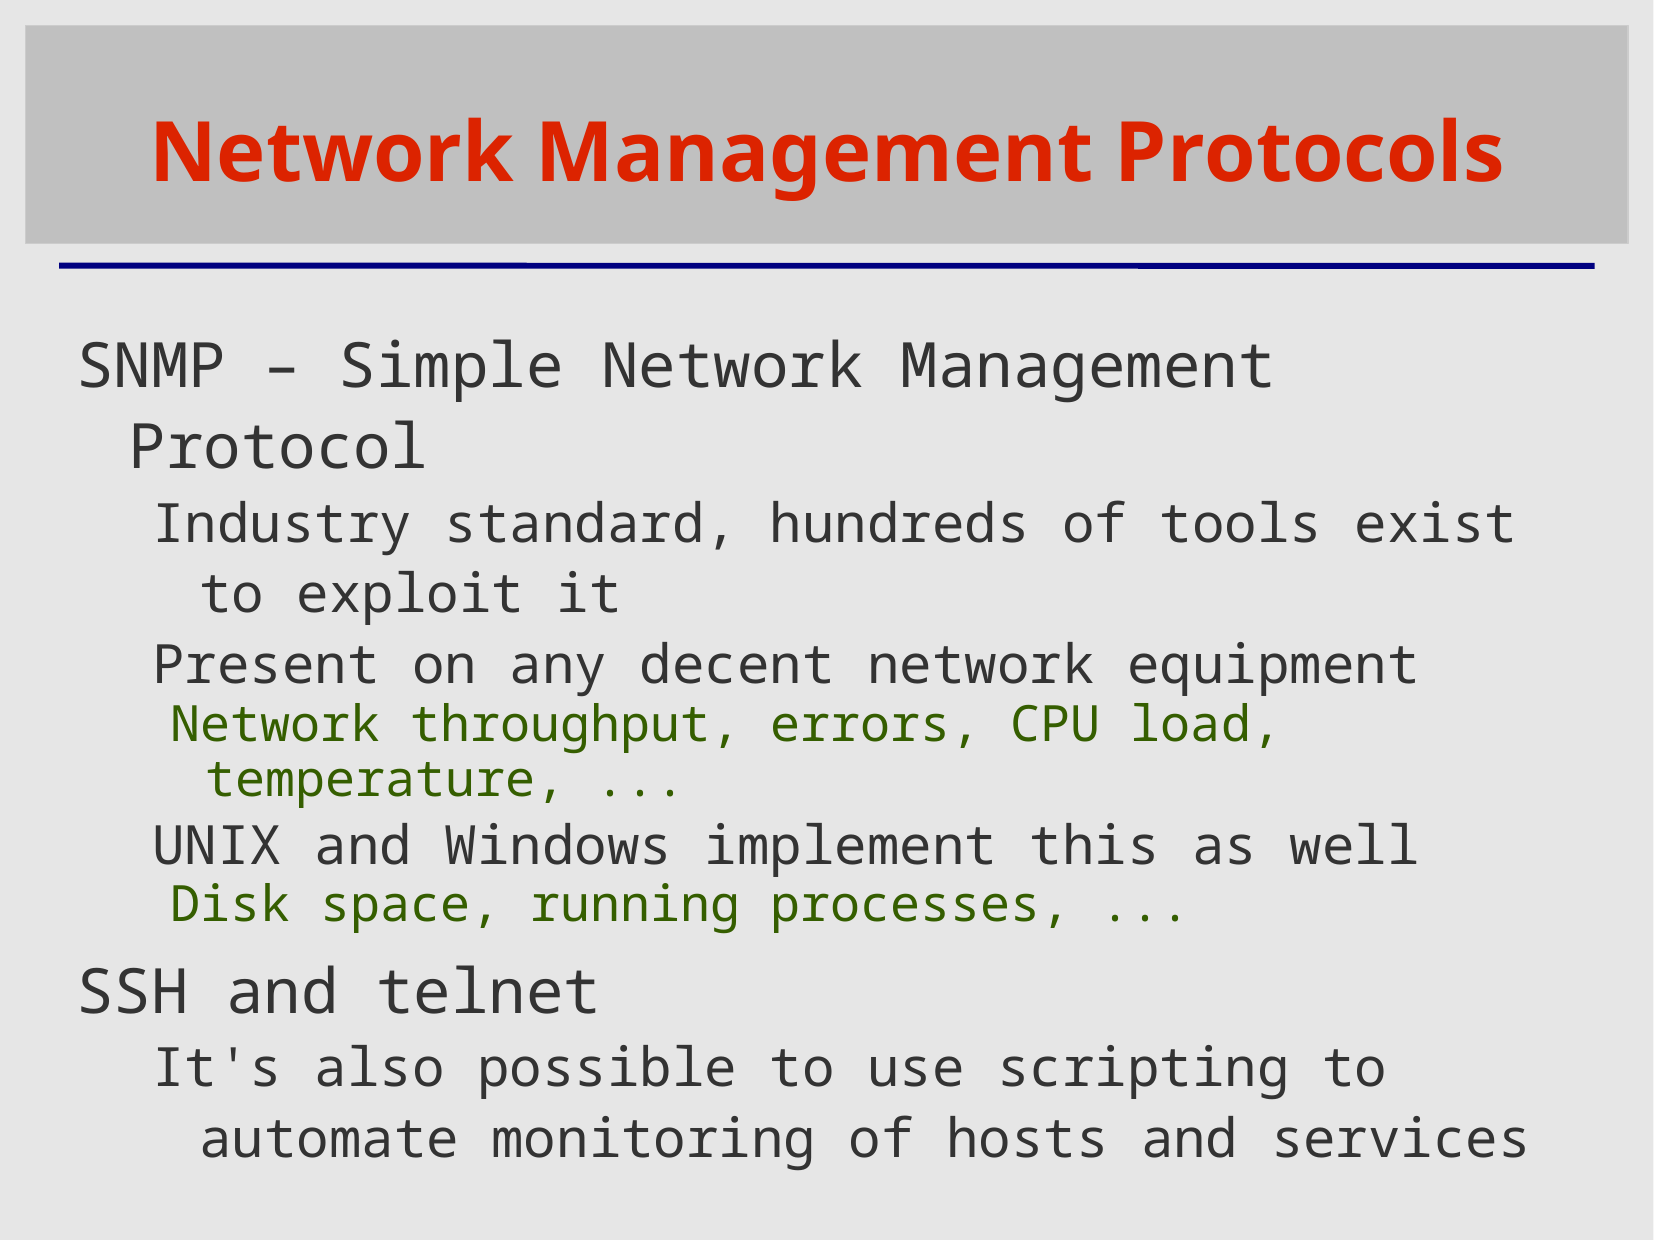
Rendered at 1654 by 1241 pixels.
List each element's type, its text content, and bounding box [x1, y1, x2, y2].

list SNMP – Simple Network Management Protocol Industry standard, hundreds of tools exist to exploit it Present on any decent network equipment Network throughput, errors, CPU load, temperature, ... UNIX and Windows implement this as well Disk space, running processes, ... SSH and telnet It's also possible to use scripting to automate monitoring of hosts and services [59, 322, 1595, 1132]
title Network Management Protocols [121, 46, 1534, 254]
